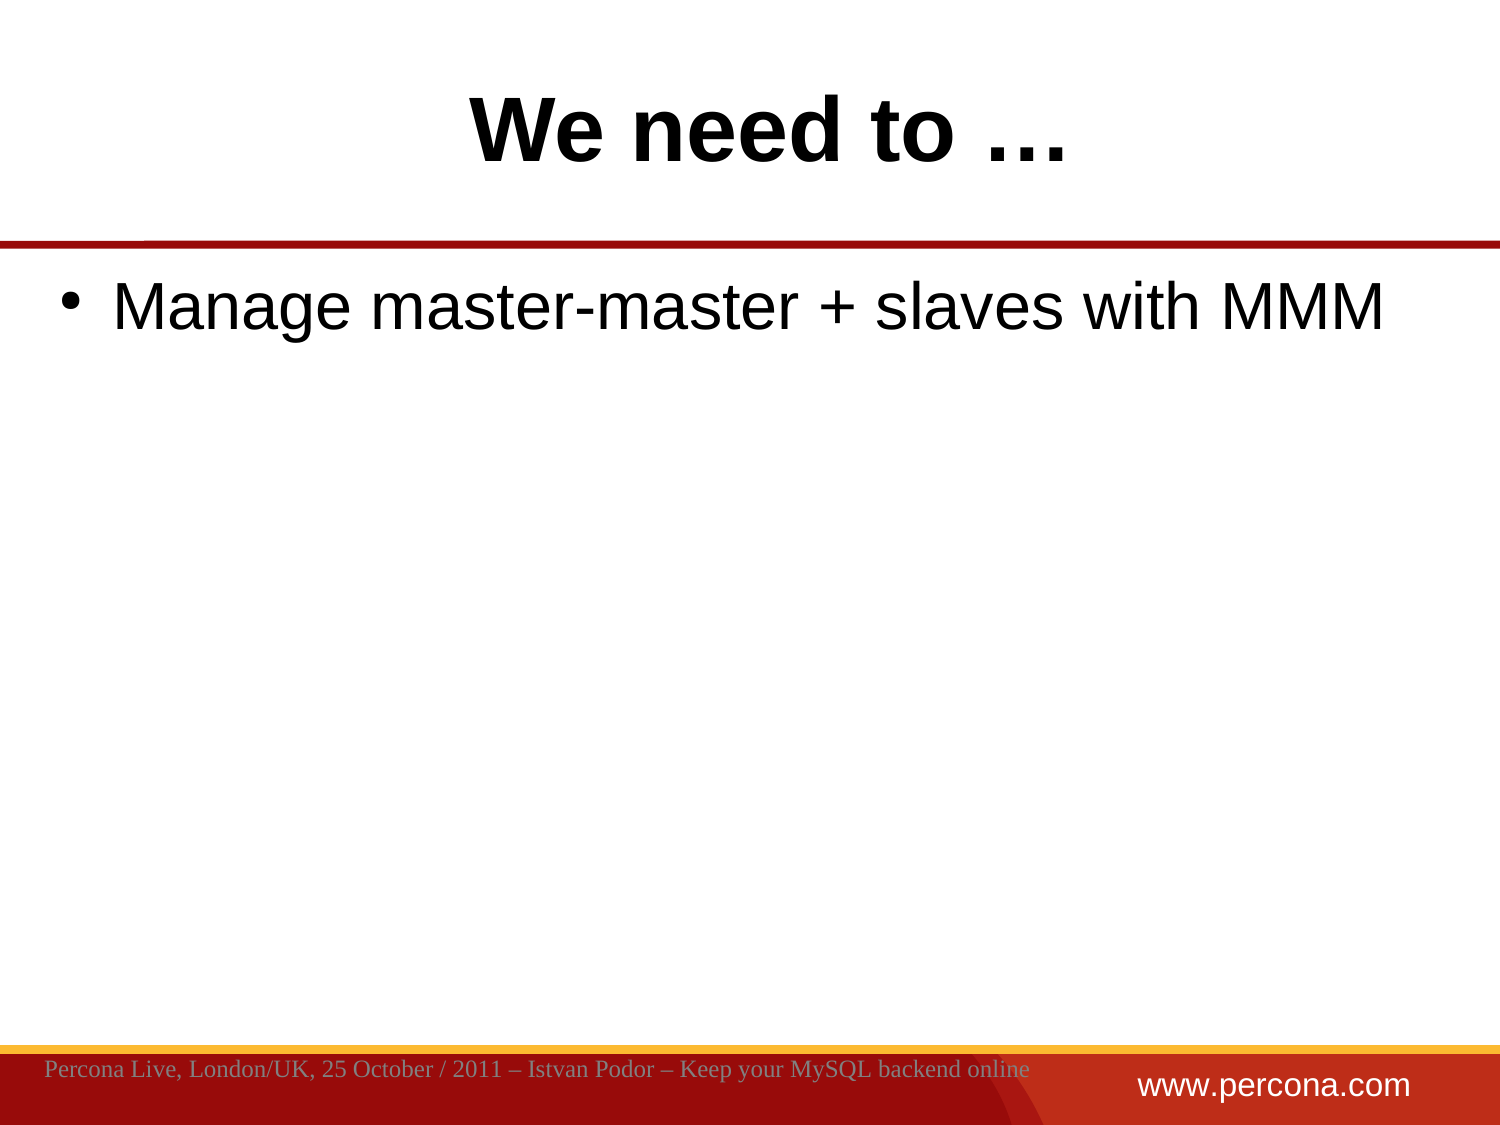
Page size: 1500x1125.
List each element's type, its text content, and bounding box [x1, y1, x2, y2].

list Manage master-master + slaves with MMM [41, 262, 1471, 1005]
title We need to … [41, 6, 1471, 243]
text_box Percona Live, London/UK, 25 October / 2011 – Istvan Podor – Keep your MySQL backend online [29, 1046, 1128, 1103]
